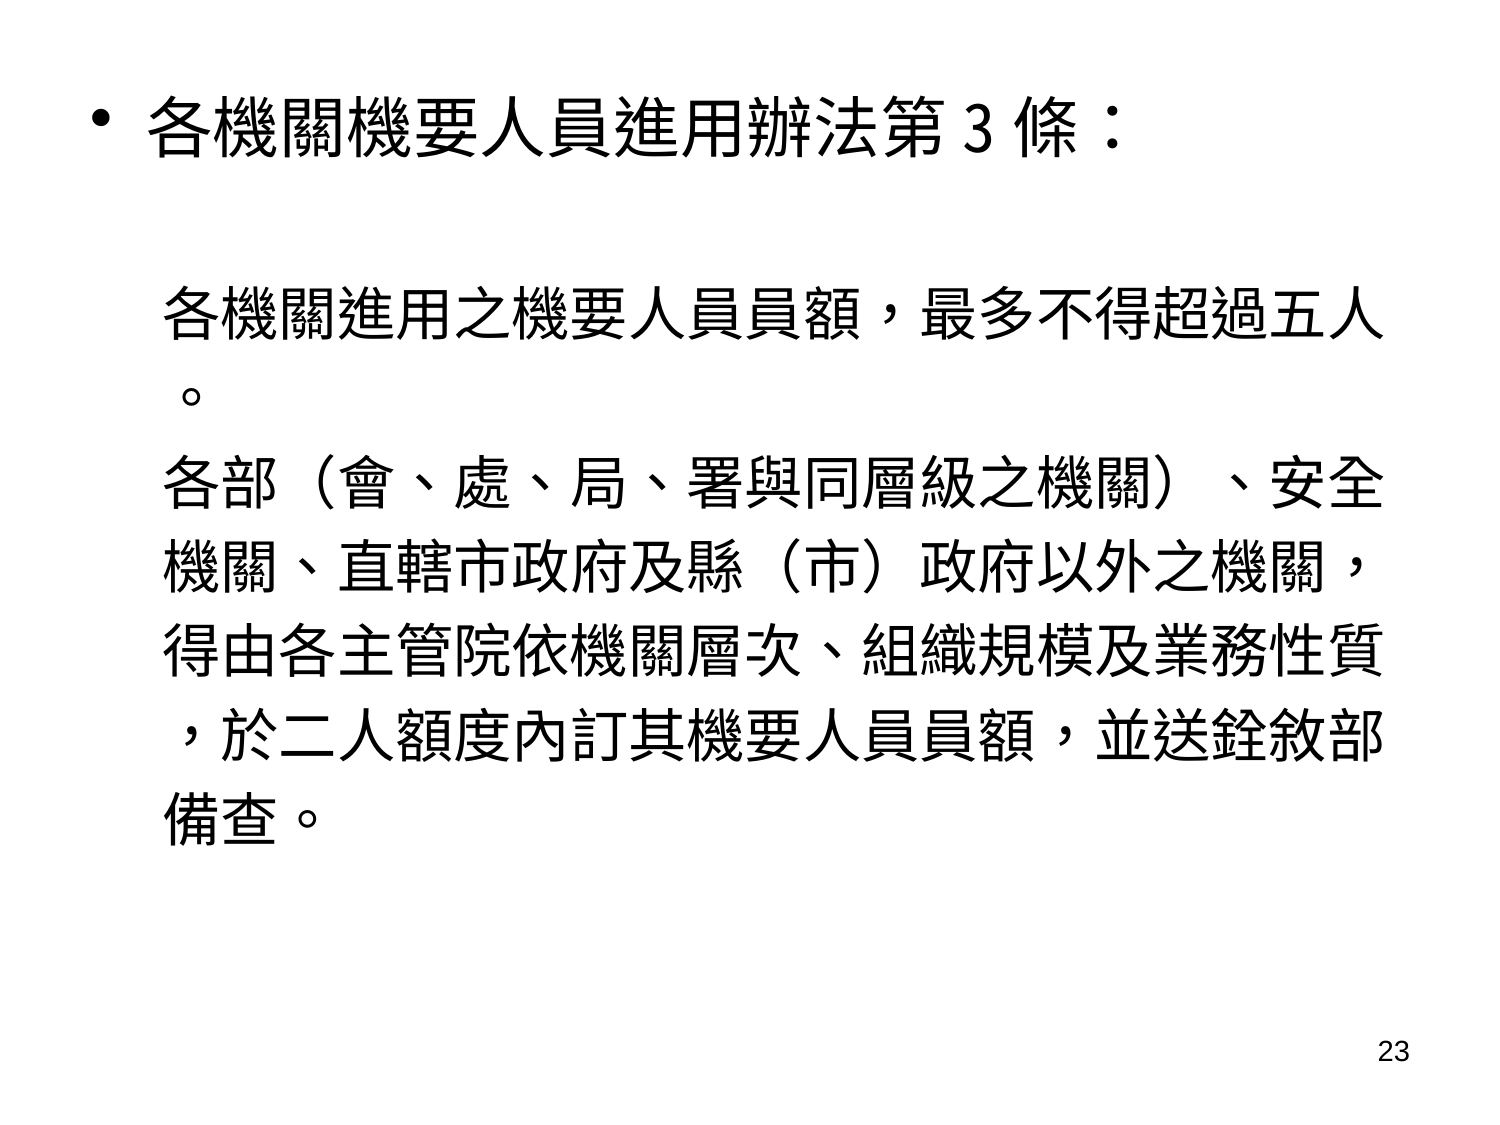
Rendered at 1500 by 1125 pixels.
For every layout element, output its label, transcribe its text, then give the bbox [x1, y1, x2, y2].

list 各機關機要人員進用辦法第3條： 各機關進用之機要人員員額，最多不得超過五人 。 各部（會、處、局、署與同層級之機關）、安全 機關、直轄市政府及縣（市）政府以外之機關， 得由各主管院依機關層次、組織規模及業務性質 ，於二人額度內訂其機要人員員額，並送銓敘部 備查。 [75, 78, 1426, 1005]
